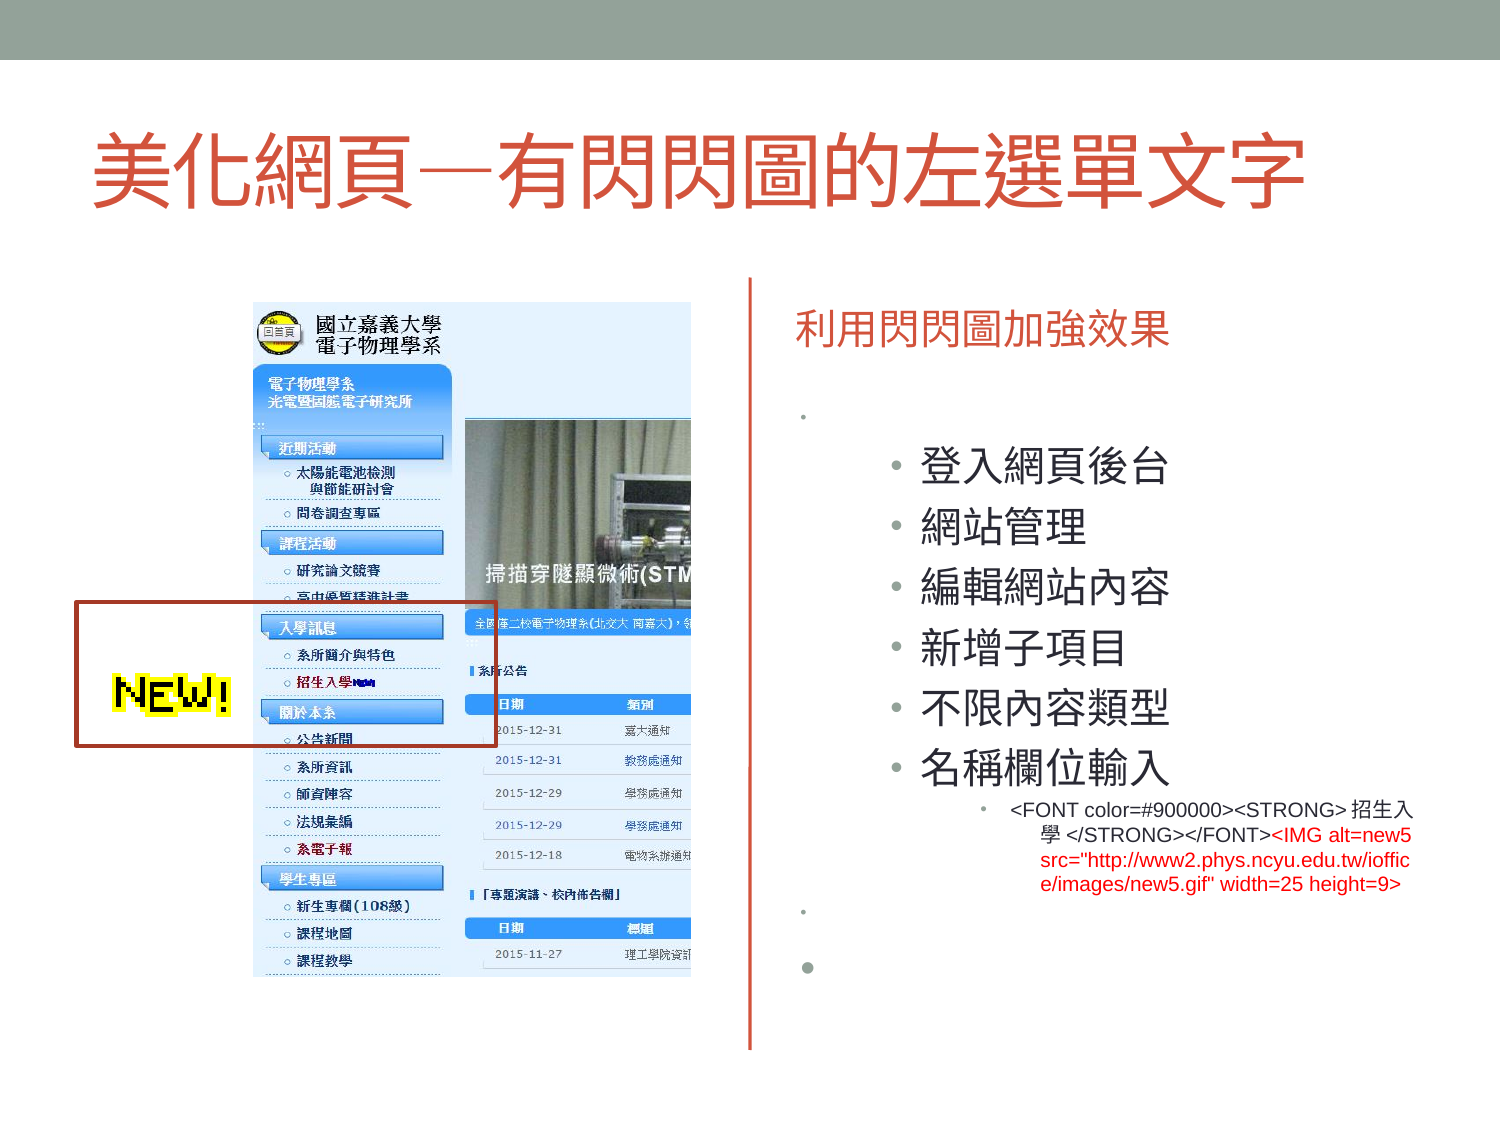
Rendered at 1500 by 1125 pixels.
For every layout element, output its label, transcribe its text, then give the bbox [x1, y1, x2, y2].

list 登入網頁後台 網站管理 編輯網站內容 新增子項目 不限內容類型 名稱欄位輸入 <FONT color=#900000><STRONG>招生入學</STRONG></FONT><IMG alt=new5 src="http://www2.phys.ncyu.edu.tw/ioffice/images/new5.gif" width=25 height=9> [785, 397, 1431, 1046]
list 利用閃閃圖加強效果 [780, 275, 1426, 380]
title 美化網頁—有閃閃圖的左選單文字 [75, 87, 1426, 251]
text_box [77, 602, 496, 746]
picture [253, 302, 691, 977]
